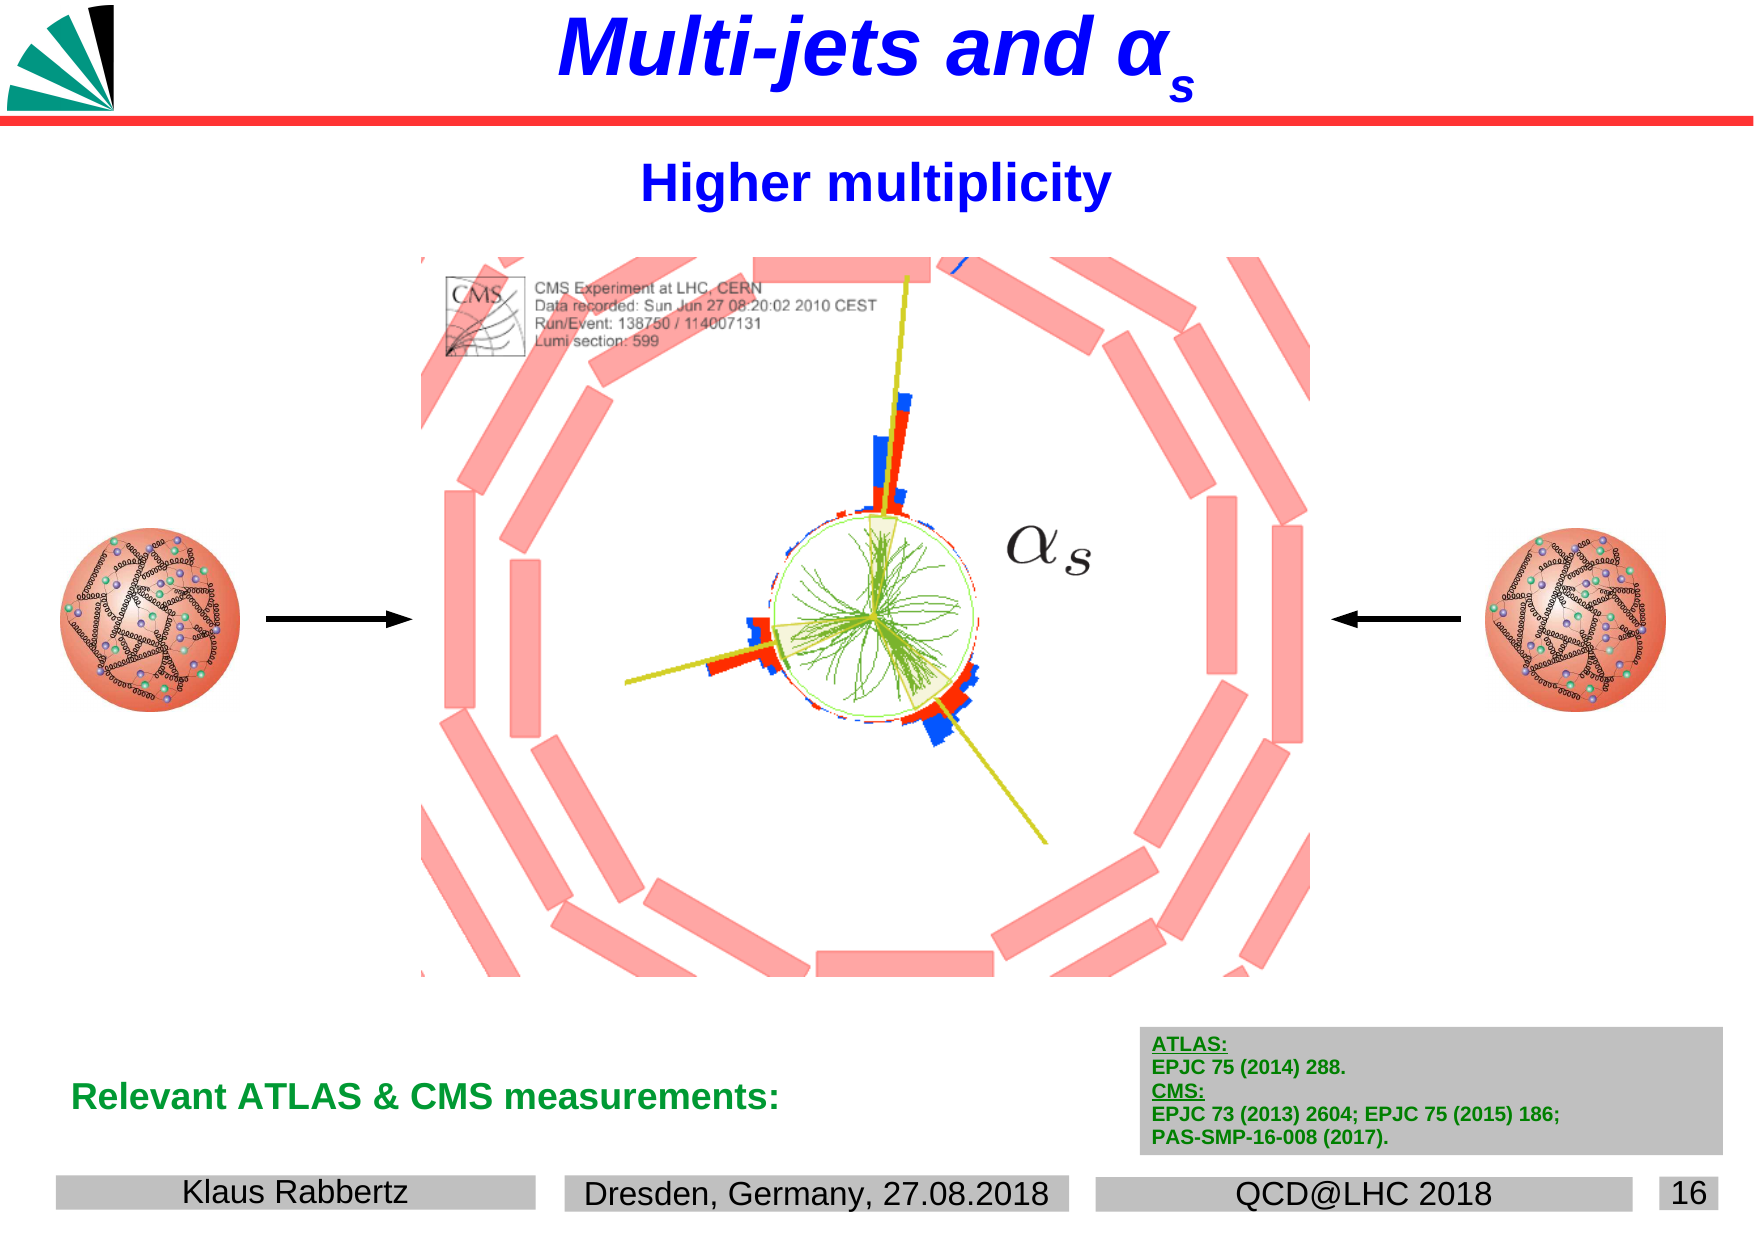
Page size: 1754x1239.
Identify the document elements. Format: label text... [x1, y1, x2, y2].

picture [1485, 528, 1666, 712]
text_box Relevant ATLAS & CMS measurements: [59, 1069, 789, 1124]
title Multi-jets and αs [153, 0, 1600, 113]
picture [421, 257, 1310, 977]
picture [60, 528, 240, 712]
picture [7, 5, 114, 112]
text_box ATLAS: EPJC 75 (2014) 288. CMS: EPJC 73 (2013) 2604; EPJC 75 (2015) 186; PAS-SMP-16-008 (2017). [1139, 1026, 1723, 1156]
text_box Higher multiplicity [628, 147, 1126, 220]
